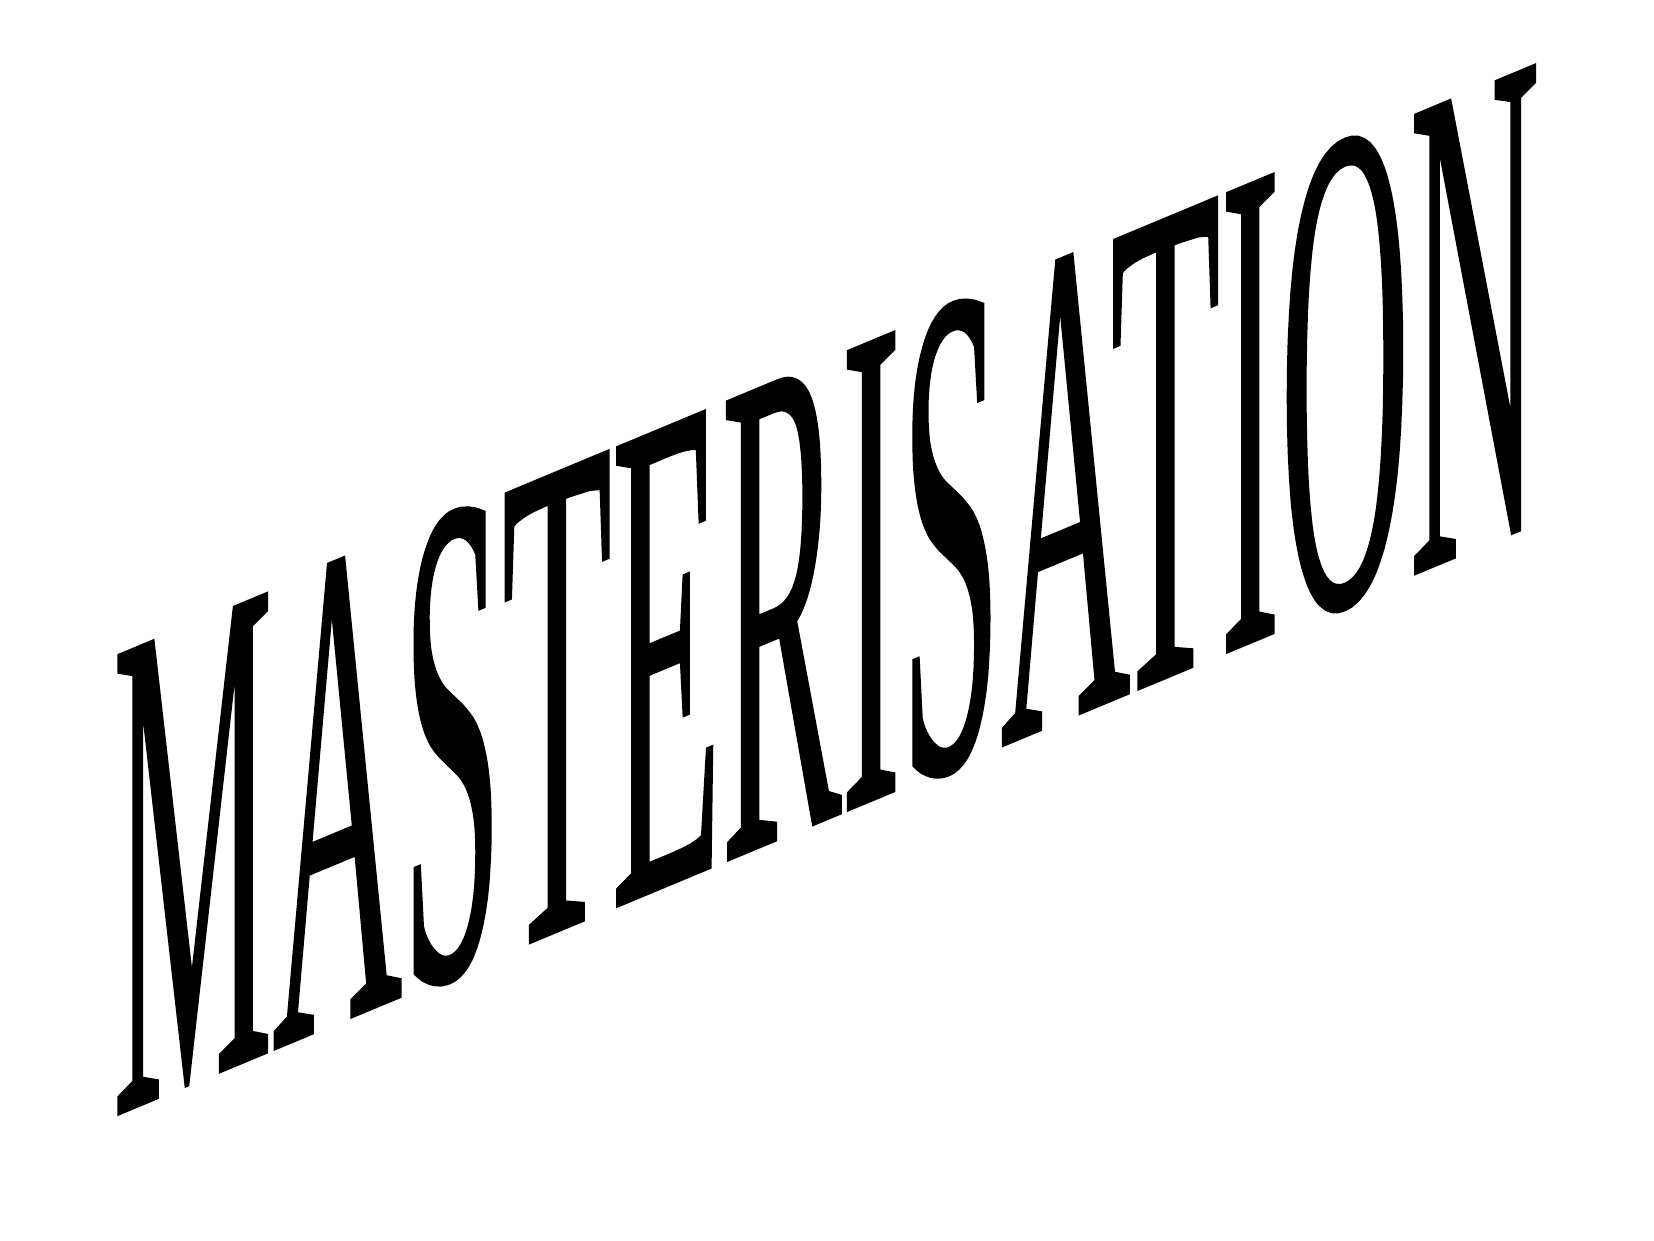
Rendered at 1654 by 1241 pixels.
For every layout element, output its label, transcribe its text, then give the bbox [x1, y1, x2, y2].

text_box MASTERISATION [1002, 253, 1130, 747]
text_box MASTERISATION [1113, 196, 1218, 690]
text_box MASTERISATION [274, 556, 401, 1050]
text_box MASTERISATION [726, 377, 842, 861]
text_box MASTERISATION [414, 507, 491, 986]
text_box MASTERISATION [616, 410, 713, 908]
text_box MASTERISATION [847, 331, 895, 811]
text_box MASTERISATION [1287, 136, 1403, 613]
text_box MASTERISATION [505, 450, 609, 944]
text_box MASTERISATION [1226, 173, 1274, 653]
text_box MASTERISATION [1414, 64, 1536, 575]
text_box MASTERISATION [118, 592, 268, 1116]
text_box MASTERISATION [913, 299, 990, 778]
